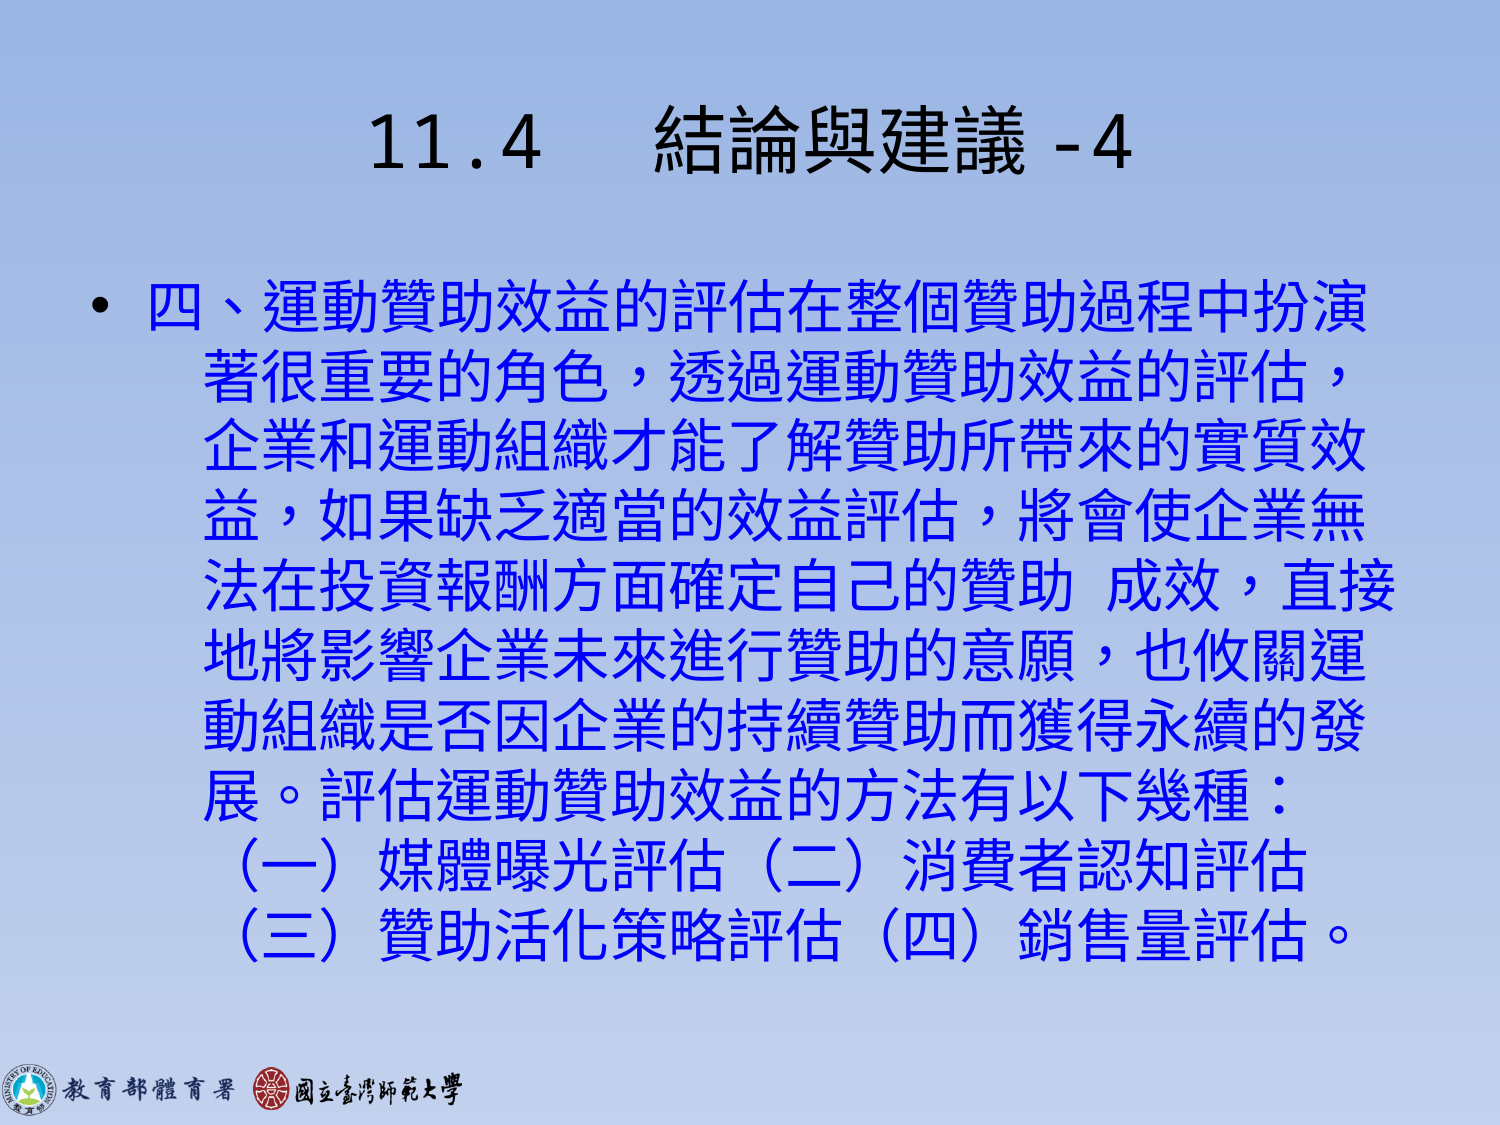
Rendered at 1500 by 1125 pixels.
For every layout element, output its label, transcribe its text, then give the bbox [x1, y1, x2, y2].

title 11.4 結論與建議-4 [75, 45, 1426, 233]
list 四、運動贊助效益的評估在整個贊助過程中扮演著很重要的角色，透過運動贊助效益的評估，企業和運動組織才能了解贊助所帶來的實質效益，如果缺乏適當的效益評估，將會使企業無法在投資報酬方面確定自己的贊助 成效，直接地將影響企業未來進行贊助的意願，也攸關運動組織是否因企業的持續贊助而獲得永續的發展。評估運動贊助效益的方法有以下幾種：（一）媒體曝光評估（二）消費者認知評估（三）贊助活化策略評估（四）銷售量評估。 [75, 262, 1426, 1005]
